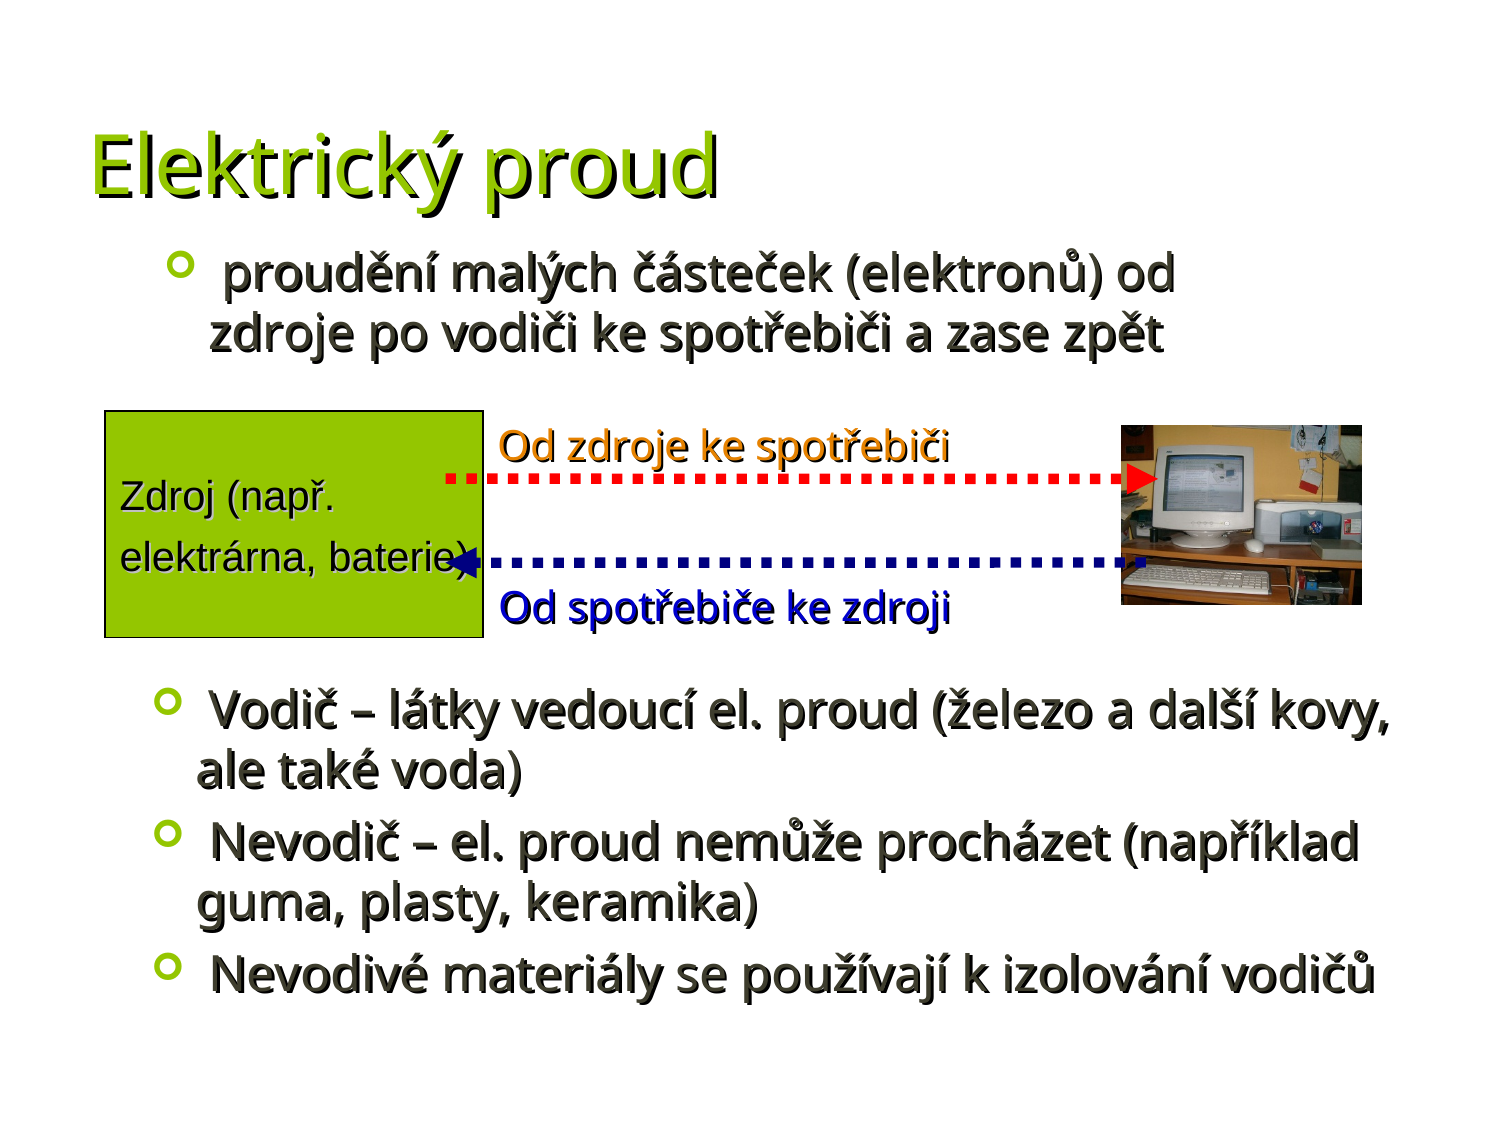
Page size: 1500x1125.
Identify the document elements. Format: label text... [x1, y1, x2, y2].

text_box Zdroj (např. elektrárna, baterie) [104, 411, 484, 638]
text_box Od zdroje ke spotřebiči [483, 411, 1121, 477]
text_box Elektrický proud [72, 30, 1225, 219]
text_box Od spotřebiče ke zdroji [484, 572, 1122, 638]
text_box proudění malých částeček (elektronů) od zdroje po vodiči ke spotřebiči a zase zpět [137, 231, 1351, 369]
text_box Vodič – látky vedoucí el. proud (železo a další kovy, ale také voda) Nevodič – el. proud nemůže procházet (například guma, plasty, keramika) Nevodivé materiály se používají k izolování vodičů [124, 668, 1413, 951]
picture [1121, 425, 1362, 605]
